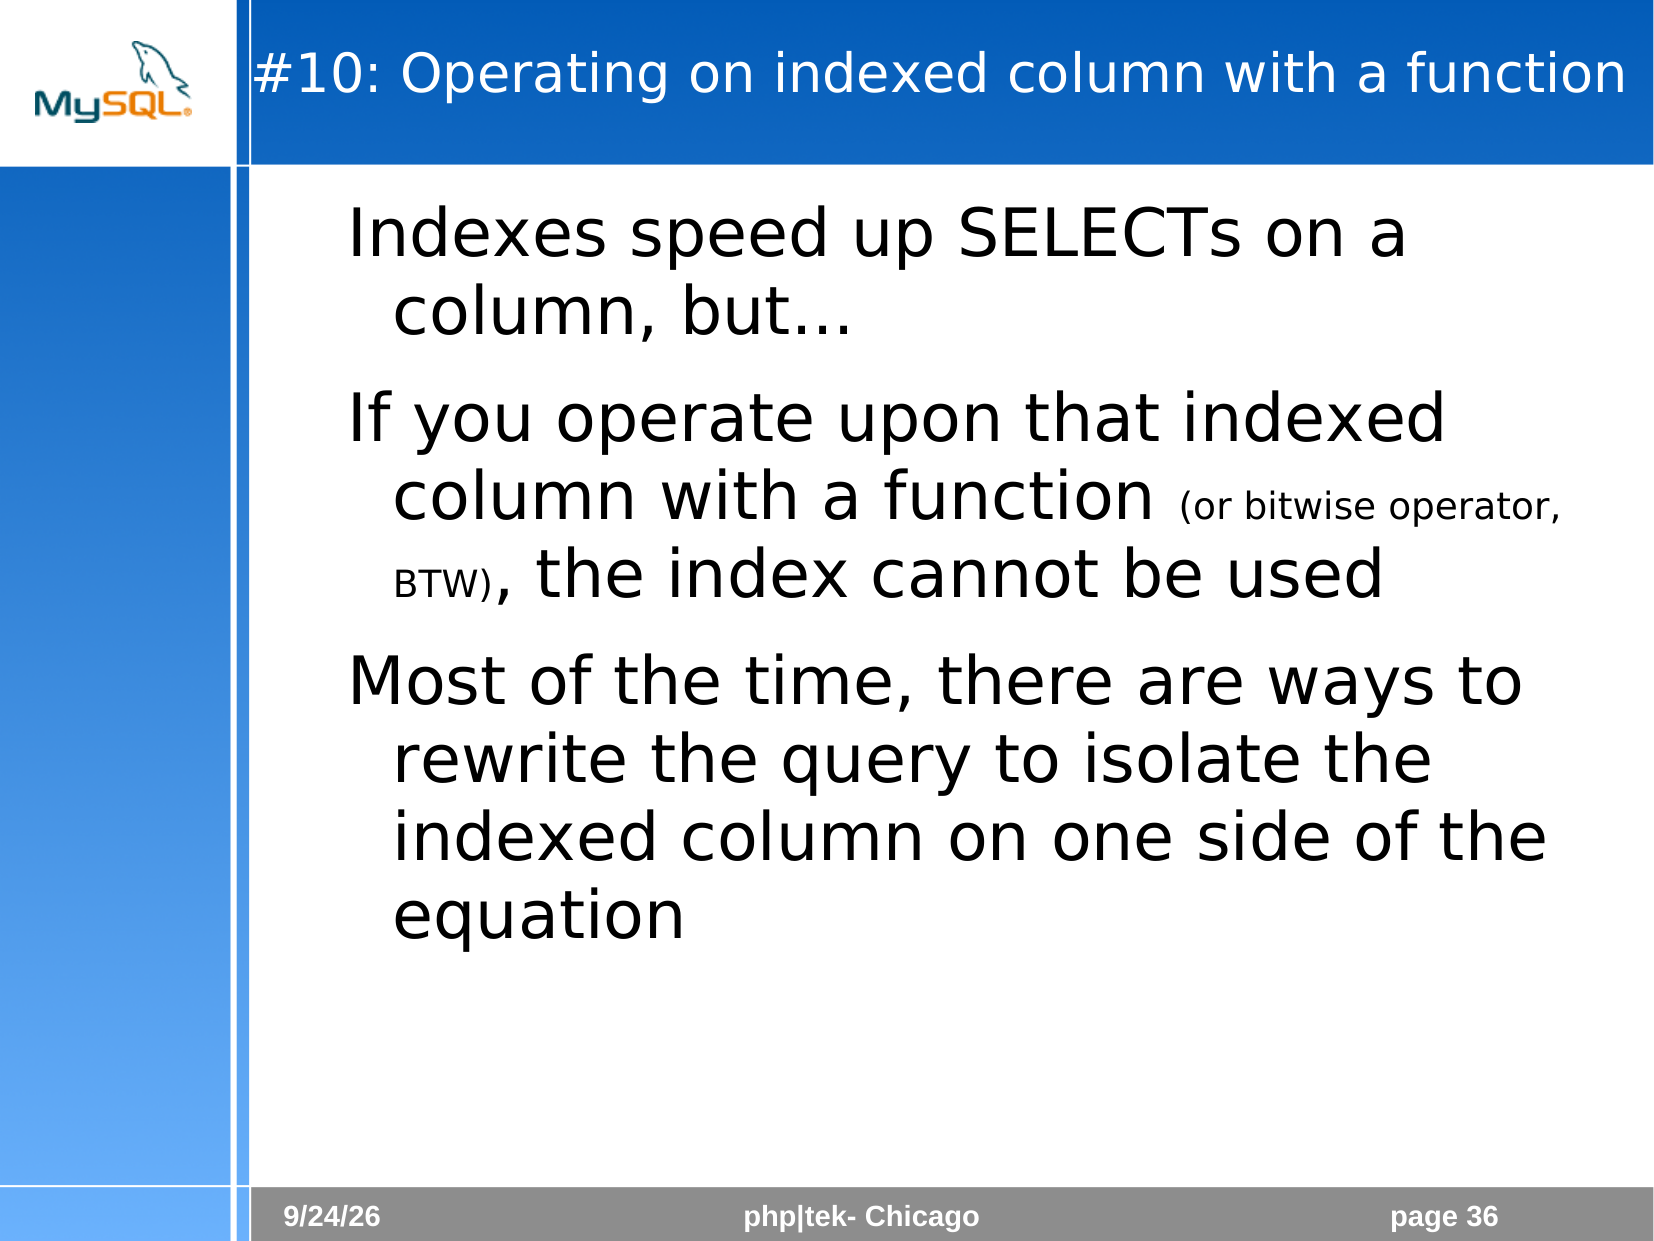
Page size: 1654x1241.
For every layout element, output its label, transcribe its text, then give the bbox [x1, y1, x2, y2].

title #10: Operating on indexed column with a function [250, 11, 1654, 137]
picture [0, 0, 1654, 1241]
picture [35, 41, 192, 123]
list Indexes speed up SELECTs on a column, but... If you operate upon that indexed column with a function (or bitwise operator, BTW), the index cannot be used Most of the time, there are ways to rewrite the query to isolate the indexed column on one side of the equation [285, 194, 1585, 1070]
